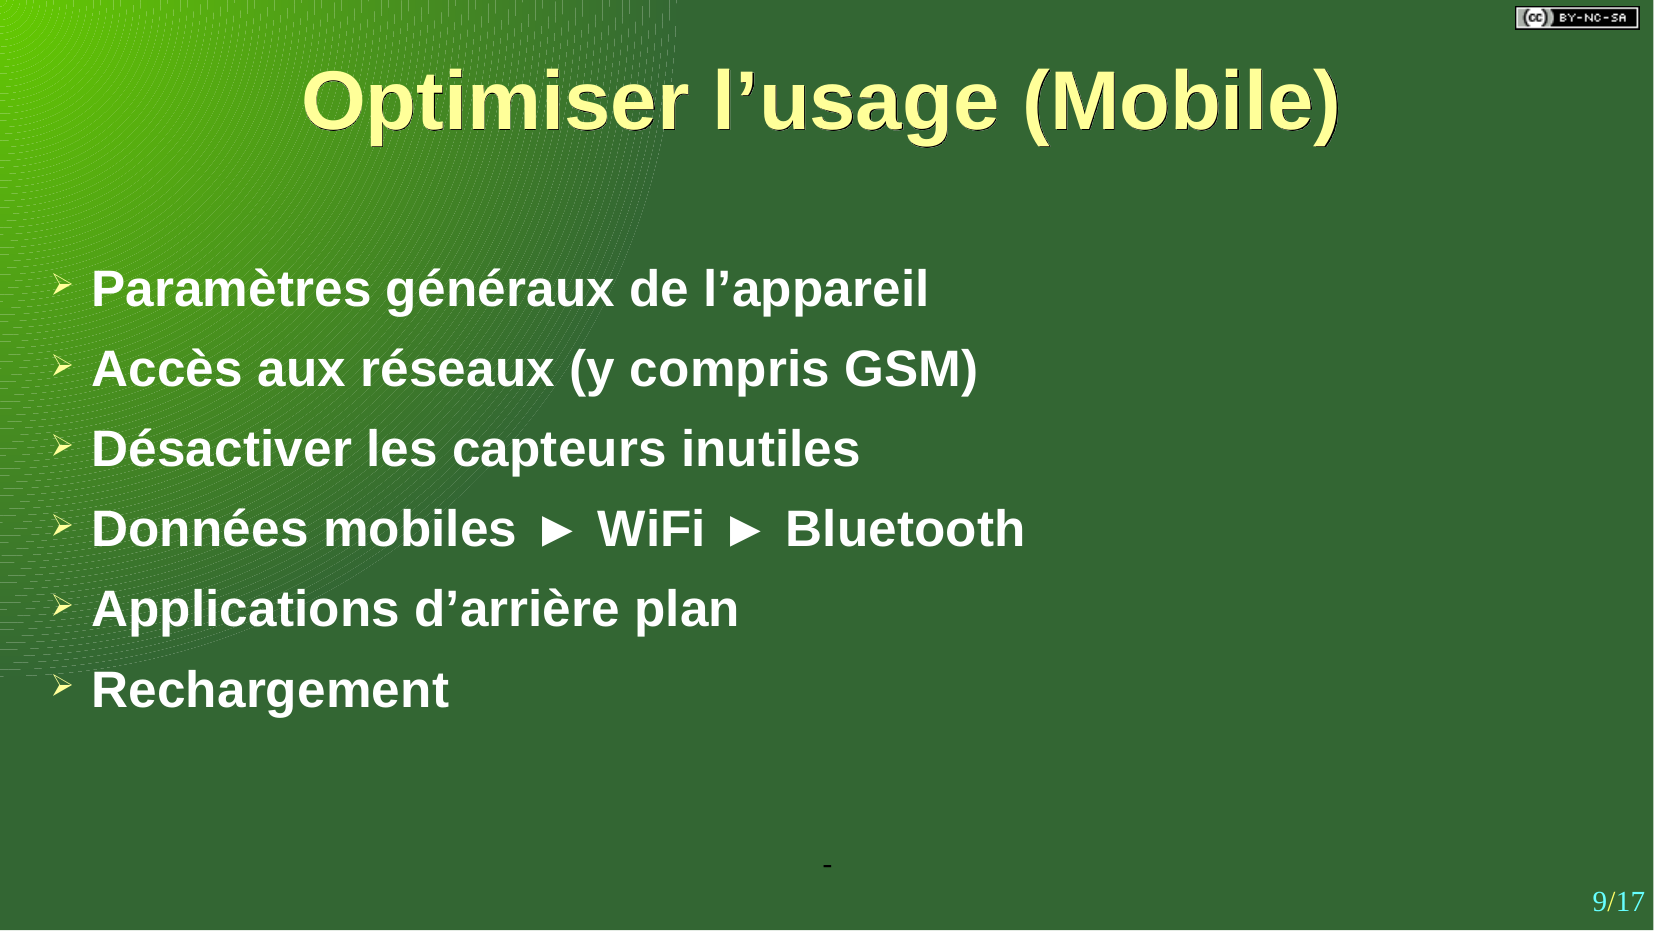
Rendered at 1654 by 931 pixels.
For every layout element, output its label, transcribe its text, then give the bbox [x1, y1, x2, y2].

picture [1515, 6, 1640, 30]
title Optimiser l’usage (Mobile) [11, 23, 1632, 179]
list Paramètres généraux de l’appareil Accès aux réseaux (y compris GSM) Désactiver les capteurs inutiles Données mobiles ► WiFi ► Bluetooth Applications d’arrière plan Rechargement [36, 259, 1642, 721]
